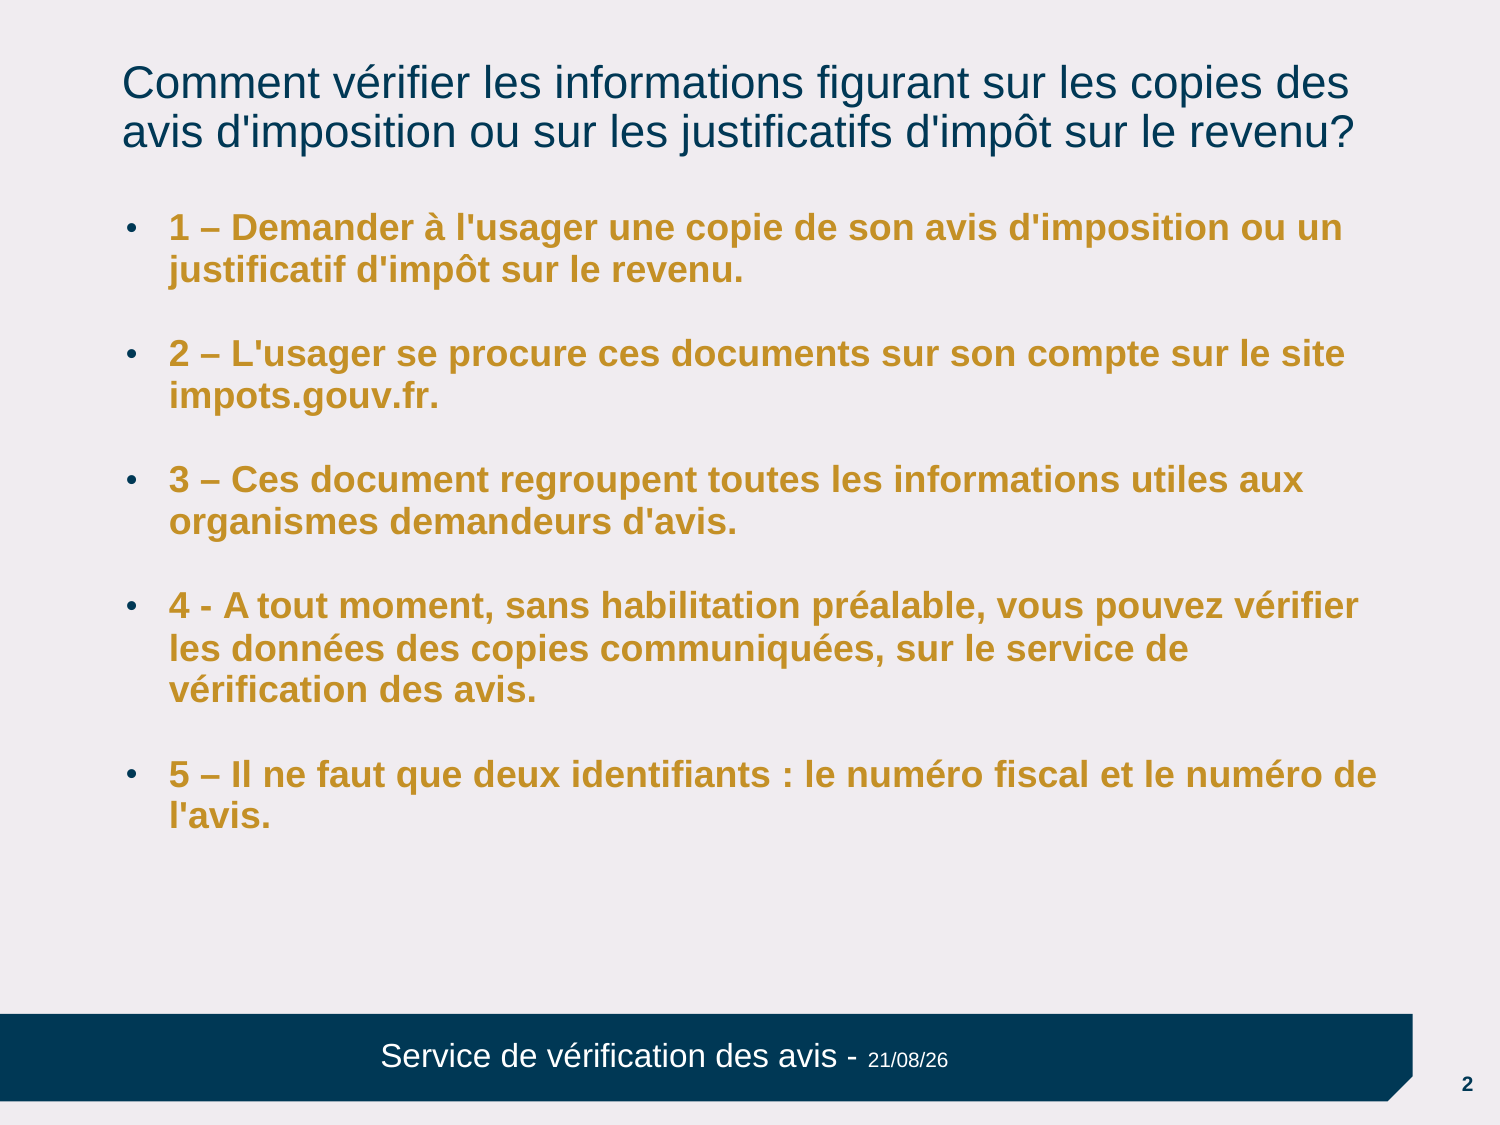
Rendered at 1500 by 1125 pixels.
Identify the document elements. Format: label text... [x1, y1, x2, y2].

title Comment vérifier les informations figurant sur les copies des avis d'imposition ou sur les justificatifs d'impôt sur le revenu? [121, 58, 1438, 158]
list 1 – Demander à l'usager une copie de son avis d'imposition ou un justificatif d'impôt sur le revenu. 2 – L'usager se procure ces documents sur son compte sur le site impots.gouv.fr. 3 – Ces document regroupent toutes les informations utiles aux organismes demandeurs d'avis. 4 - A tout moment, sans habilitation préalable, vous pouvez vérifier les données des copies communiquées, sur le service de vérification des avis. 5 – Il ne faut que deux identifiants : le numéro fiscal et le numéro de l'avis. [125, 206, 1382, 990]
